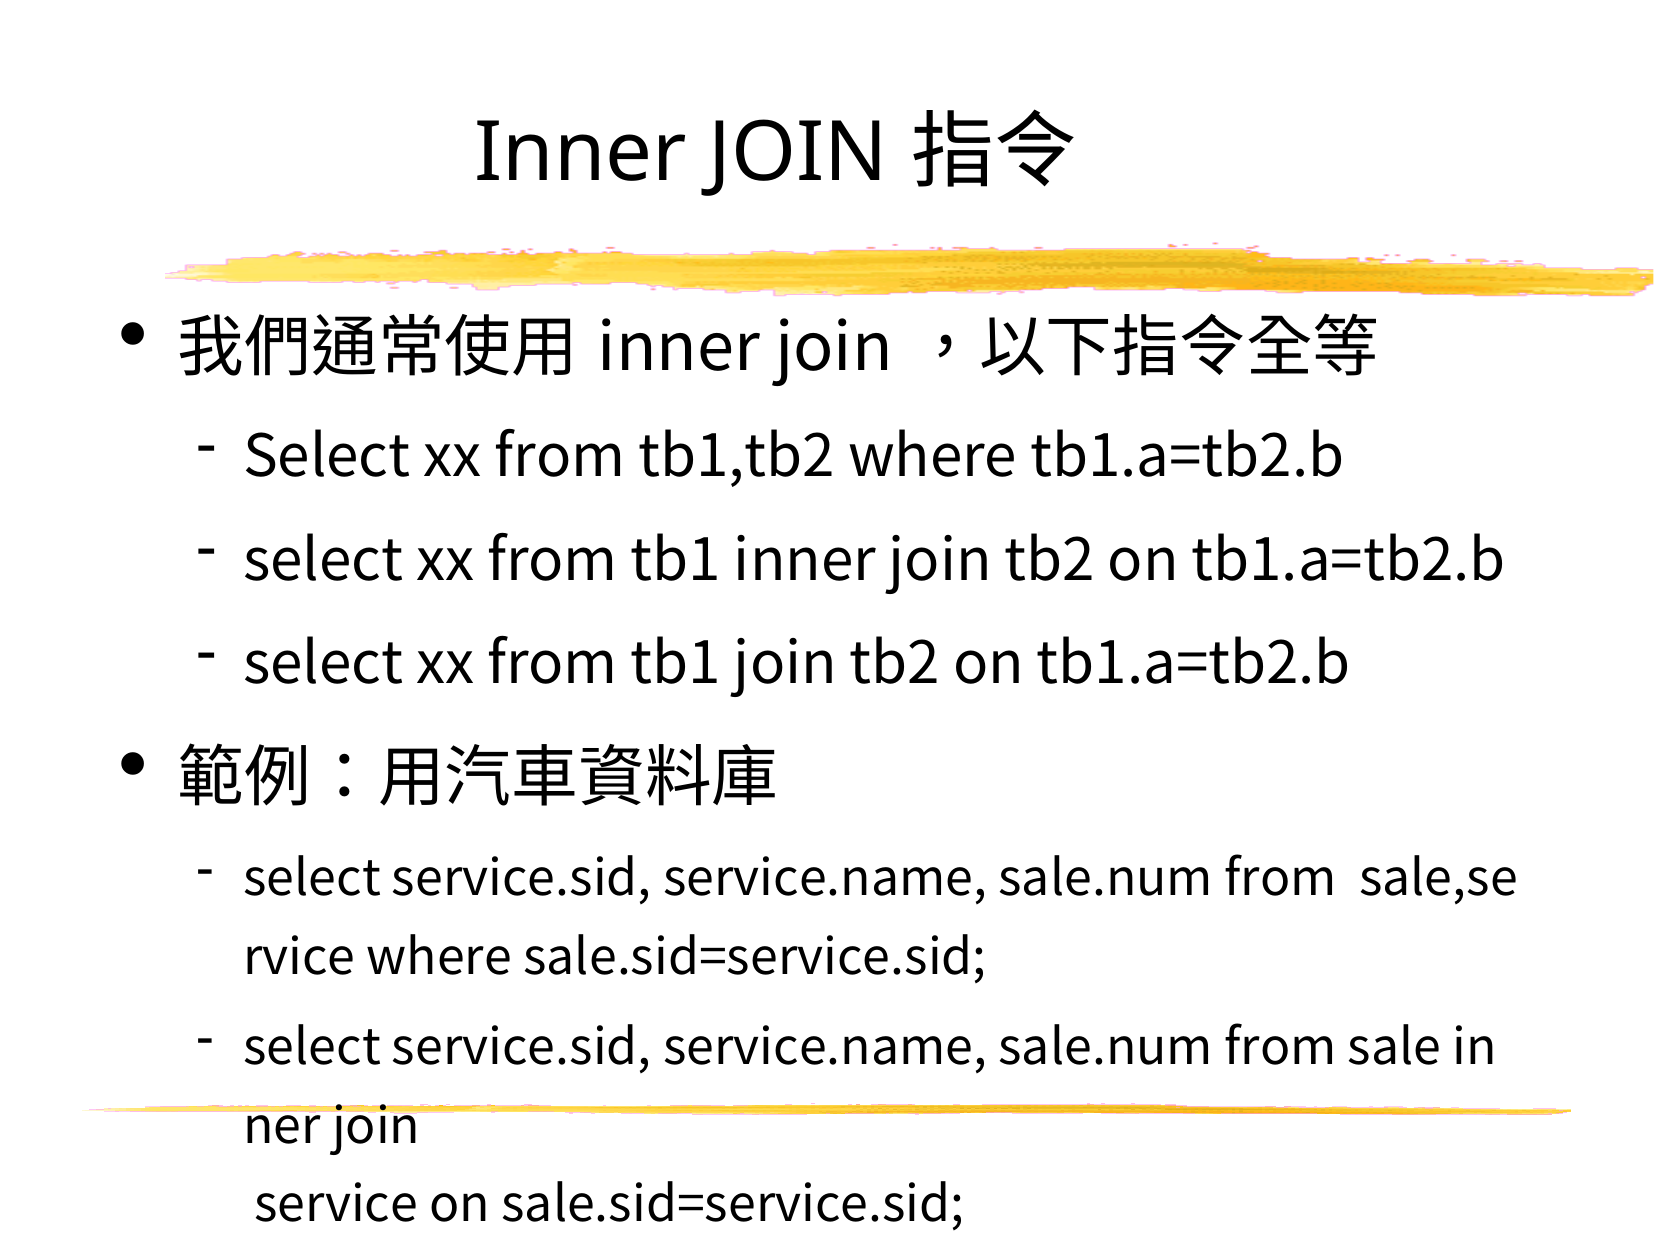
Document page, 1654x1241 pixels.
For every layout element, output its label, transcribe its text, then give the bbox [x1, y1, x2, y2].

title Inner JOIN指令 [73, 39, 1479, 249]
picture [1528, 1102, 1571, 1117]
list 我們通常使用inner join，以下指令全等 Select xx from tb1,tb2 where tb1.a=tb2.b select xx from tb1 inner join tb2 on tb1.a=tb2.b select xx from tb1 join tb2 on tb1.a=tb2.b 範例：用汽車資料庫 select service.sid, service.name, sale.num from sale,service where sale.sid=service.sid; select service.sid, service.name, sale.num from sale inner join service on sale.sid=service.sid; [121, 285, 1528, 1241]
picture [165, 237, 1654, 308]
picture [82, 1102, 121, 1117]
